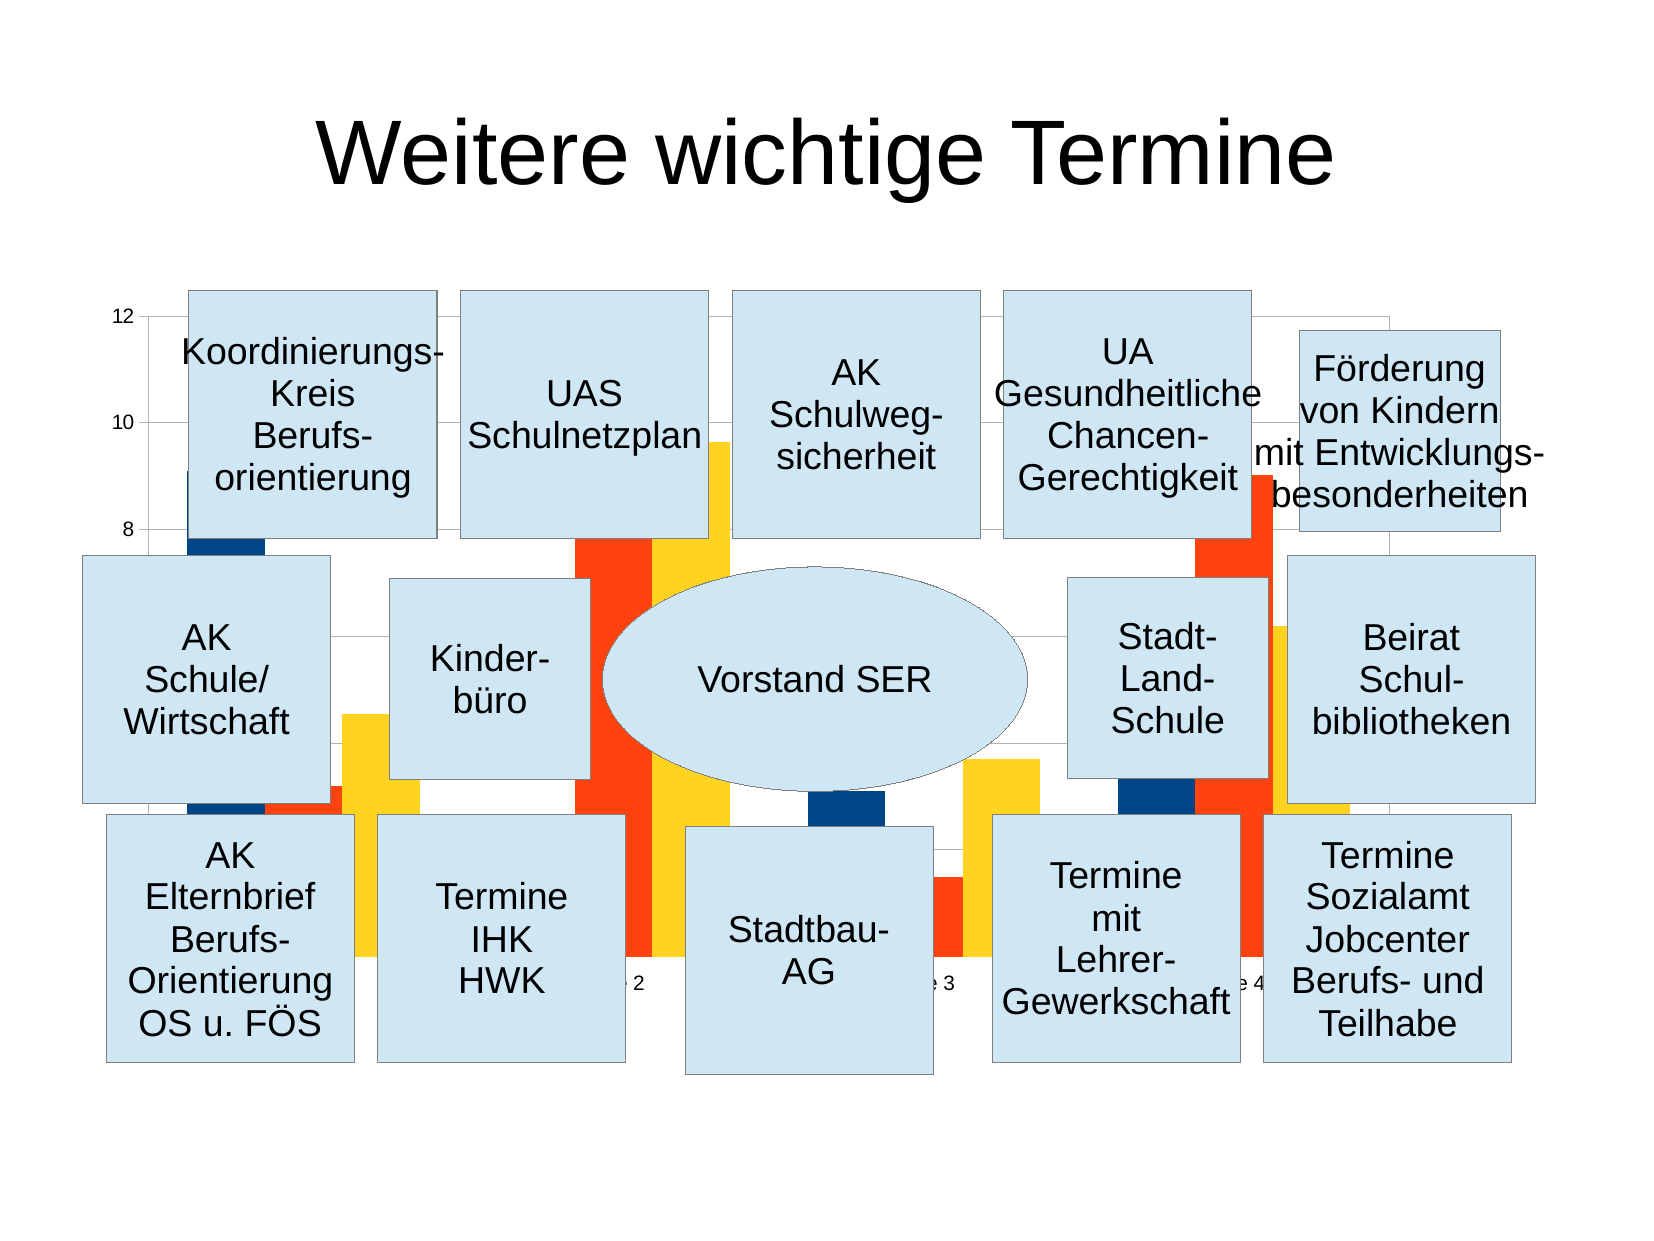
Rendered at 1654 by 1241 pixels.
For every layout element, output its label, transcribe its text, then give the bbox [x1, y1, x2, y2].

text_box UA Gesundheitliche Chancen- Gerechtigkeit [1003, 290, 1252, 539]
text_box AK Elternbrief Berufs- Orientierung OS u. FÖS [106, 814, 355, 1063]
text_box Förderung von Kindern mit Entwicklungs- besonderheiten [1299, 330, 1501, 532]
text_box Stadtbau- AG [685, 826, 934, 1075]
text_box Termine Sozialamt Jobcenter Berufs- und Teilhabe [1263, 814, 1512, 1063]
text_box AK Schulweg- sicherheit [732, 290, 981, 539]
text_box Kinder- büro [389, 578, 591, 780]
text_box AK Schule/ Wirtschaft [82, 555, 331, 804]
text_box Koordinierungs- Kreis Berufs- orientierung [188, 290, 437, 539]
text_box Beirat Schul- bibliotheken [1287, 555, 1536, 804]
text_box Vorstand SER [602, 566, 1028, 792]
title Weitere wichtige Termine [82, 49, 1571, 257]
chart [82, 290, 1538, 1010]
chart [998, 384, 1003, 402]
text_box Termine IHK HWK [377, 814, 626, 1063]
text_box Stadt- Land- Schule [1067, 577, 1269, 779]
text_box UAS Schulnetzplan [460, 290, 709, 539]
text_box Termine mit Lehrer- Gewerkschaft [992, 814, 1241, 1063]
